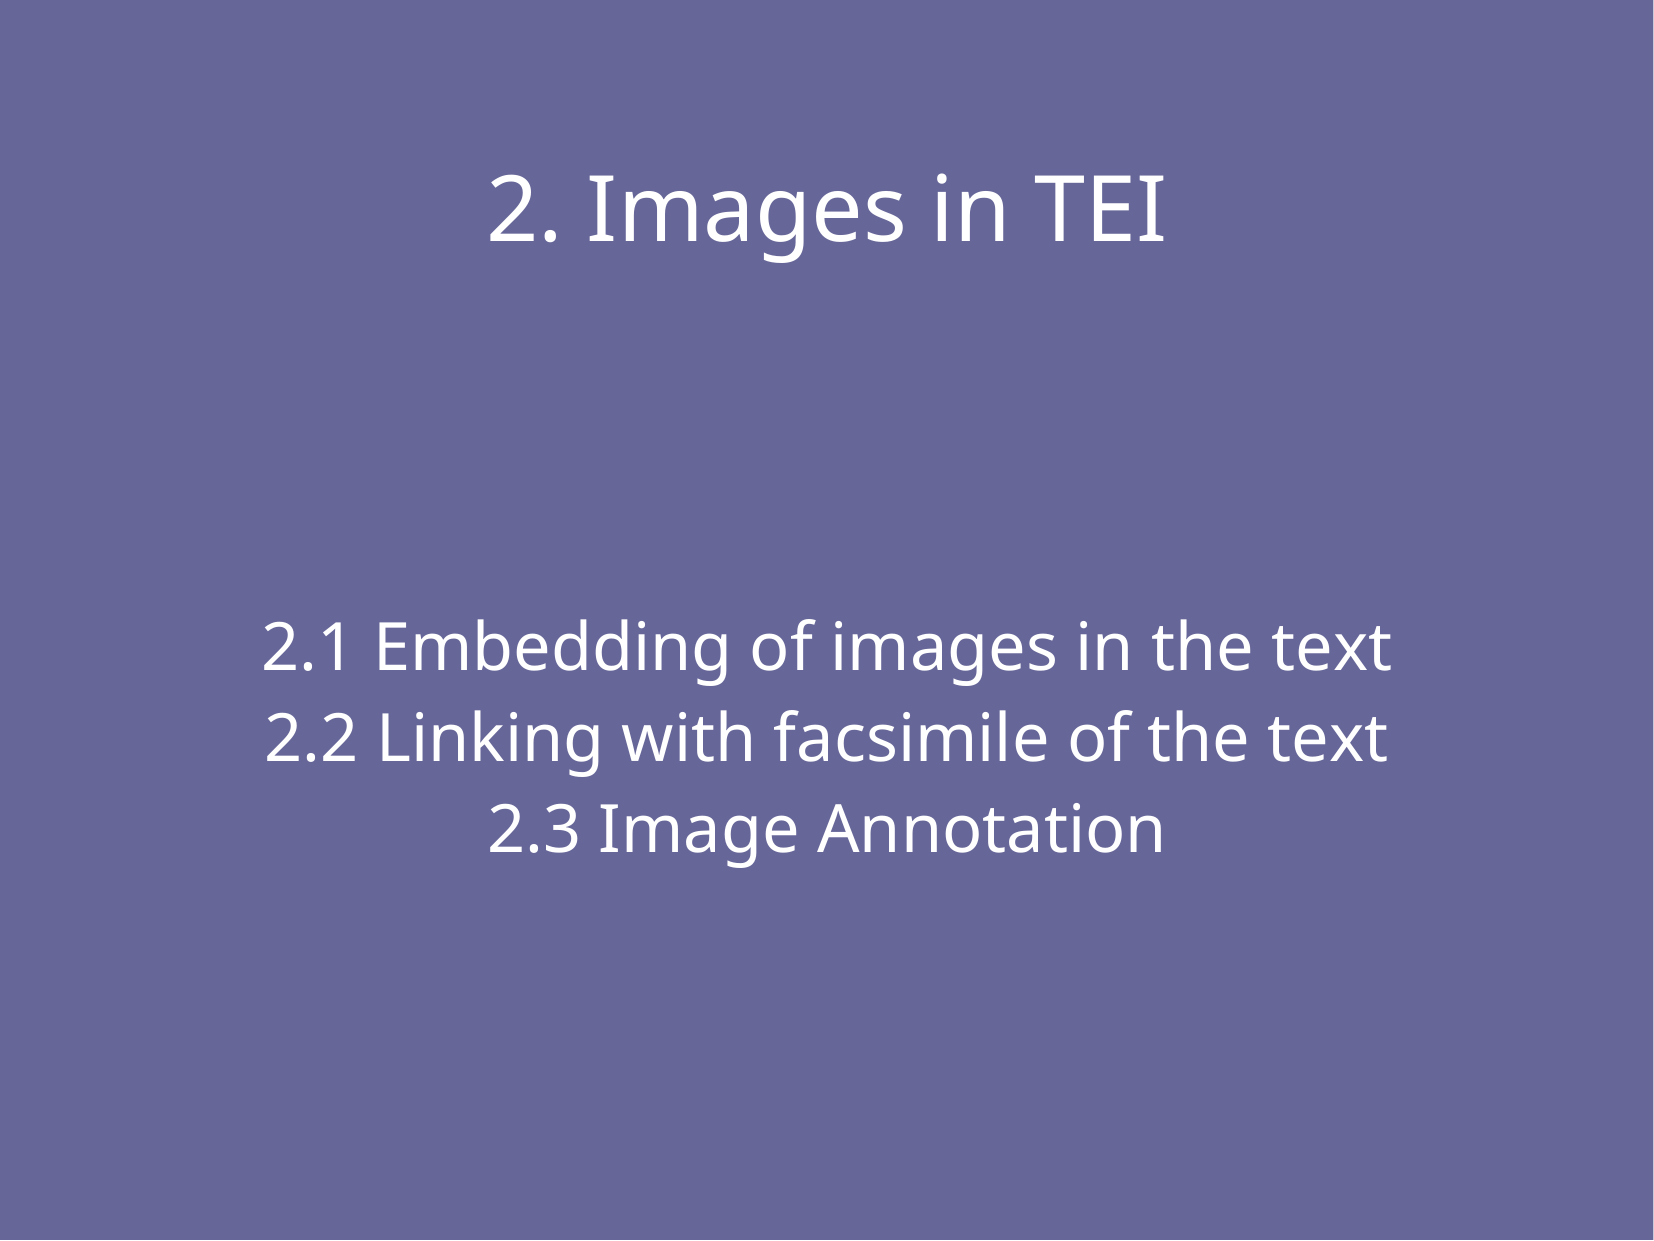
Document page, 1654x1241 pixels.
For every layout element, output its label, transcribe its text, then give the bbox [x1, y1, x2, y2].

title 2. Images in TEI [121, 110, 1534, 303]
subtitle 2.1 Embedding of images in the text 2.2 Linking with facsimile of the text 2.3 Image Annotation [121, 344, 1534, 1127]
